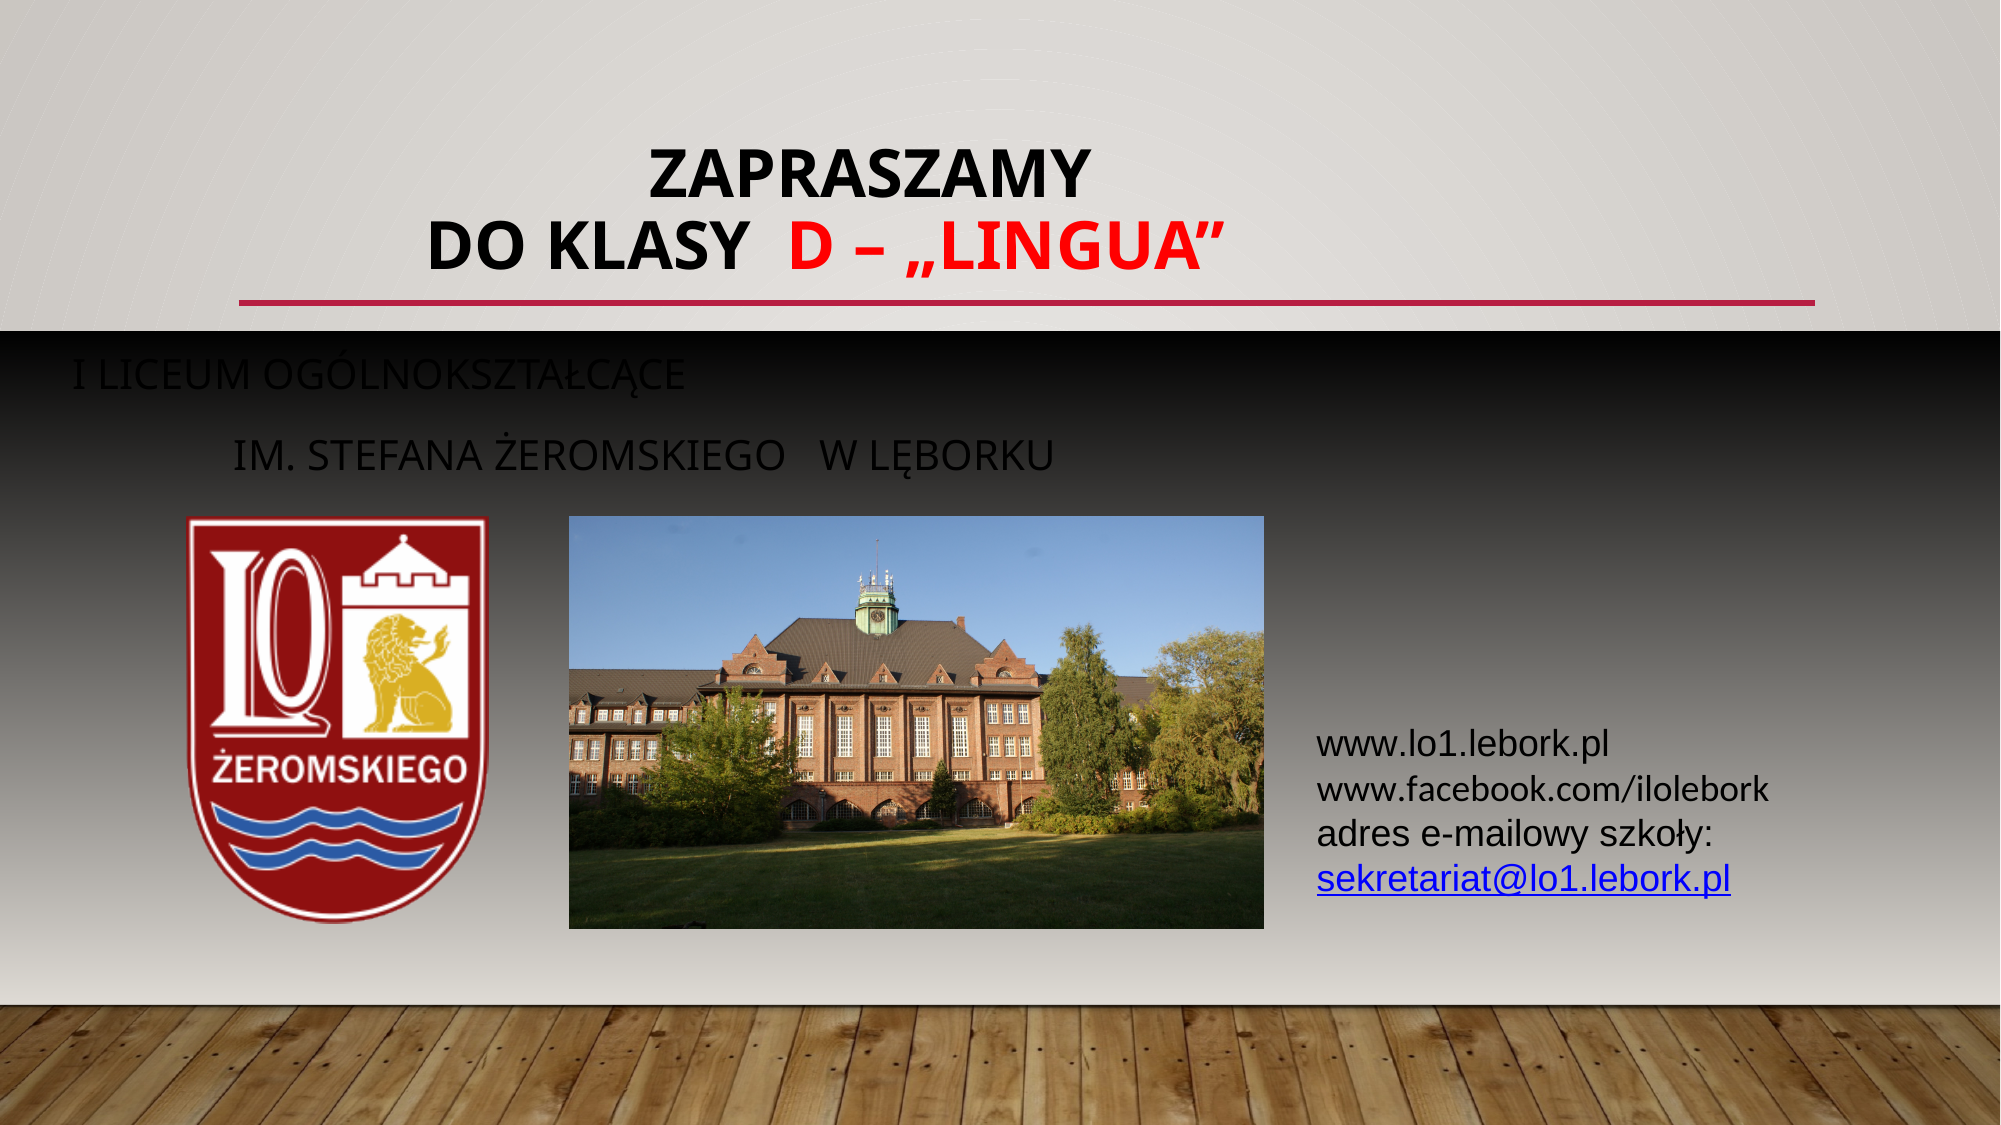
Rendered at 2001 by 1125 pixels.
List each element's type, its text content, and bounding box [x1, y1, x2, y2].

title zapraszamy do klasy D – „Lingua” [238, 131, 1814, 305]
picture [186, 516, 489, 924]
text_box www.lo1.lebork.pl www.facebook.com/ilolebork adres e-mailowy szkoły: sekretariat@lo1.lebork.pl [1302, 487, 1814, 907]
list I LICEUM OGÓLNOKSZTAŁCĄCE IM. STEFANA ŻEROMSKIEGO W LĘBORKU [46, 330, 1814, 949]
picture [569, 516, 1264, 929]
